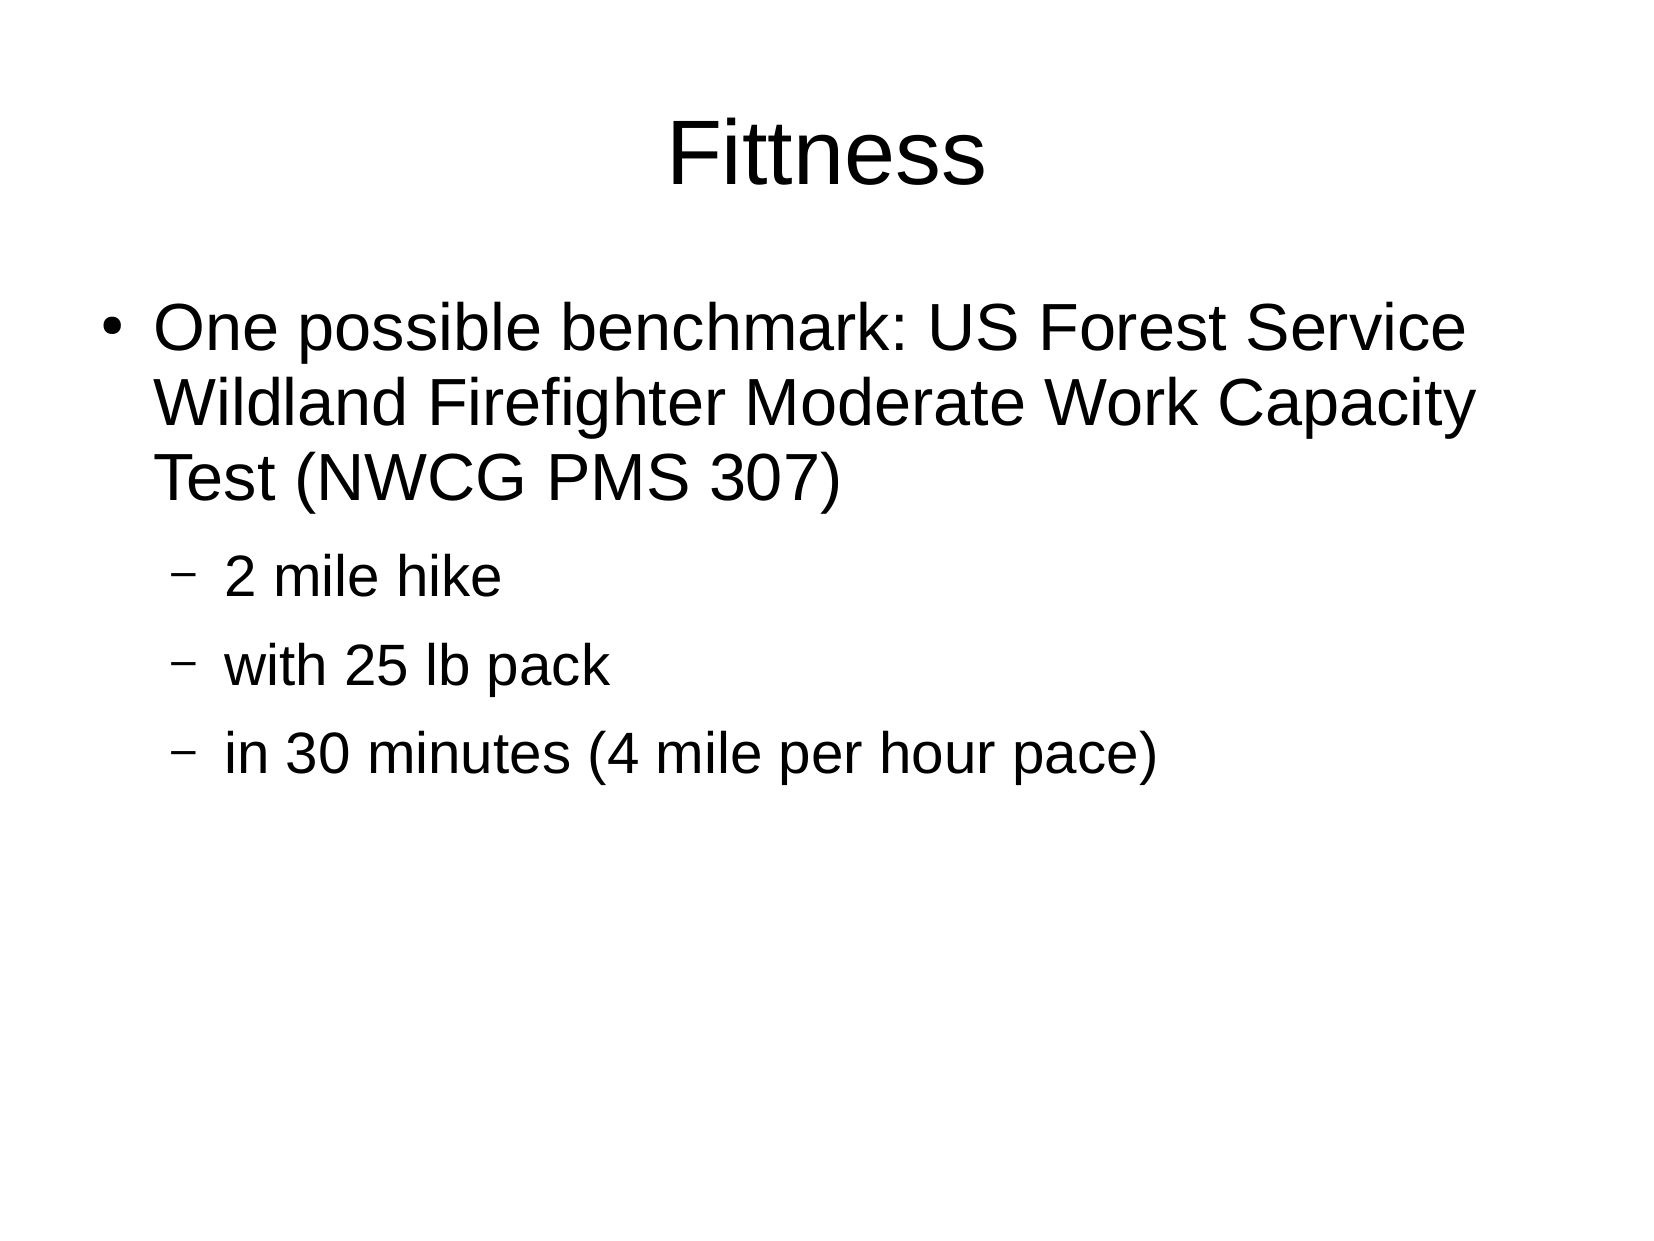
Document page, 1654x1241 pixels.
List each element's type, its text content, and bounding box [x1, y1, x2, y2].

list One possible benchmark: US Forest Service Wildland Firefighter Moderate Work Capacity Test (NWCG PMS 307) 2 mile hike with 25 lb pack in 30 minutes (4 mile per hour pace) [82, 290, 1571, 1010]
title Fittness [82, 49, 1571, 257]
